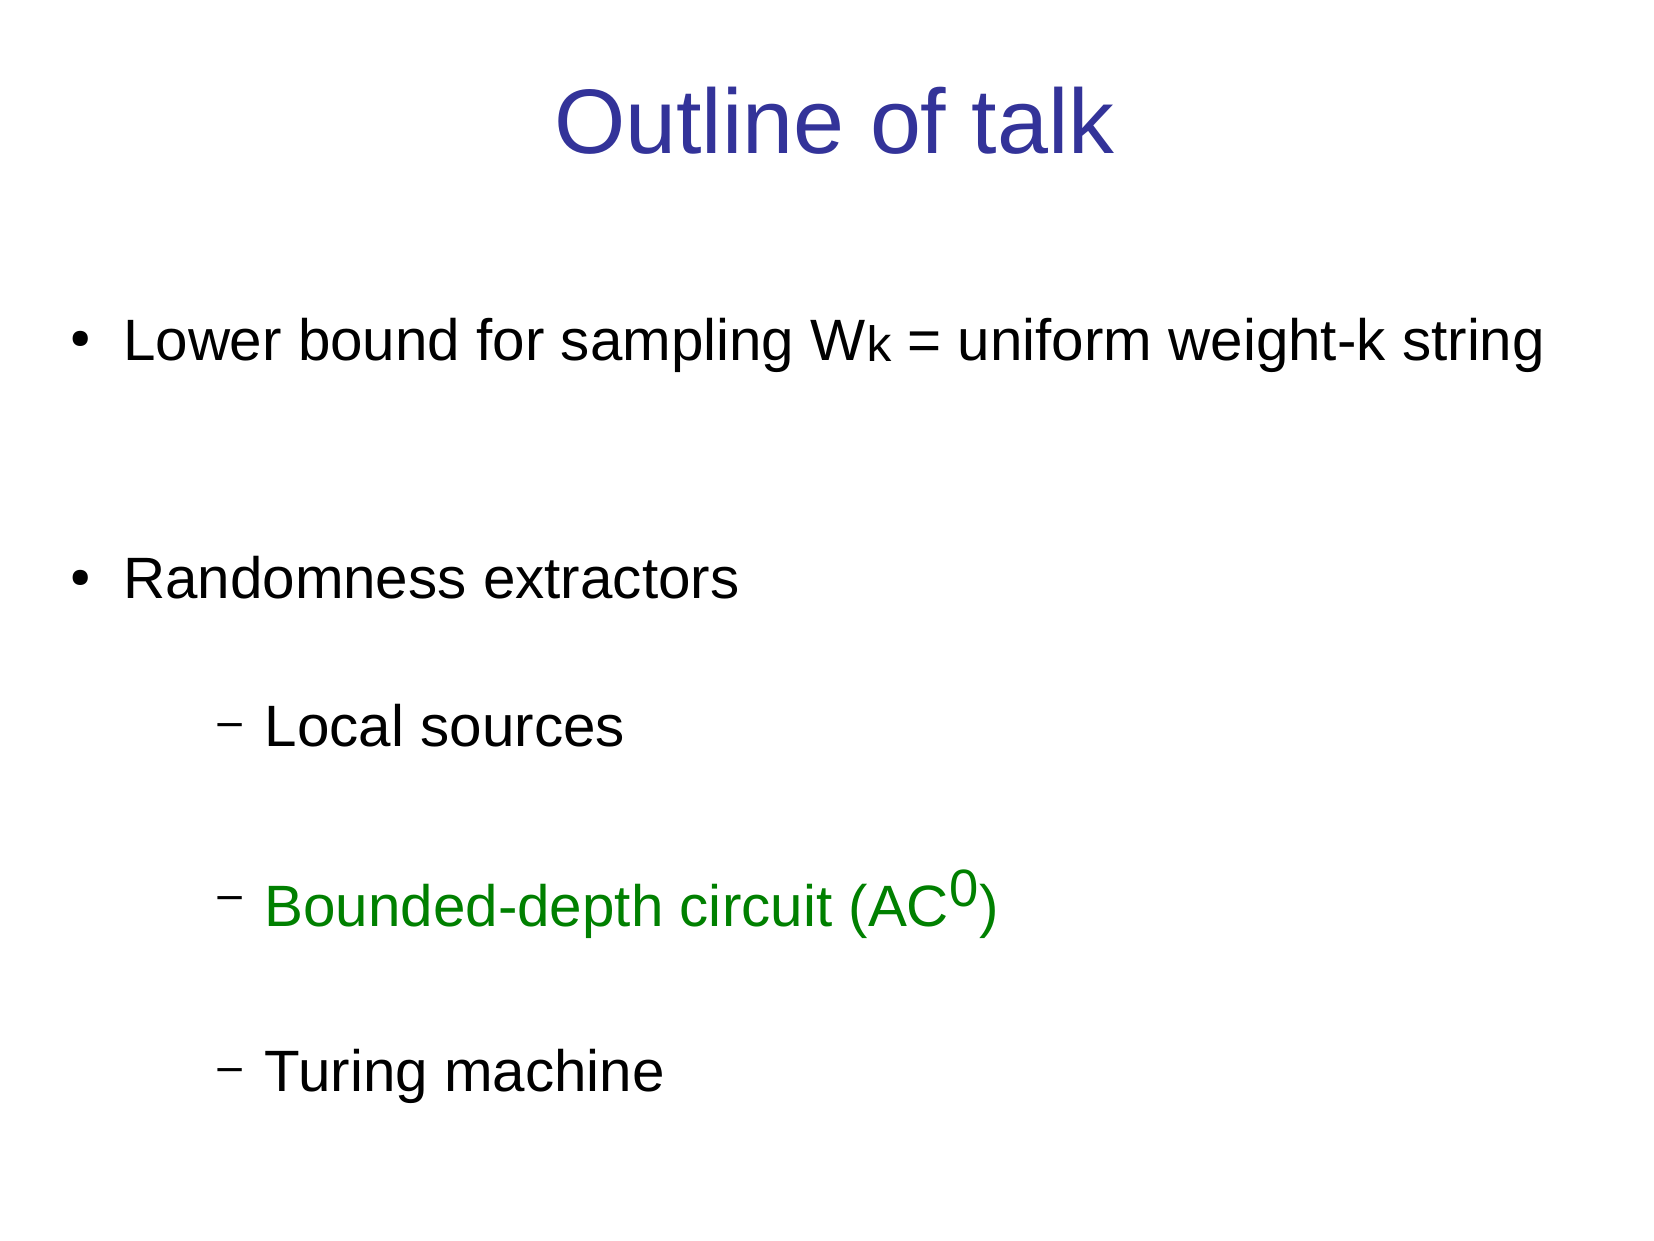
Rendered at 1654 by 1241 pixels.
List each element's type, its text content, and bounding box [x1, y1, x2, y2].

title Outline of talk [131, 18, 1538, 226]
list Lower bound for sampling Wk = uniform weight-k string Randomness extractors Local sources Bounded-depth circuit (AC0) Turing machine [37, 300, 1651, 1241]
